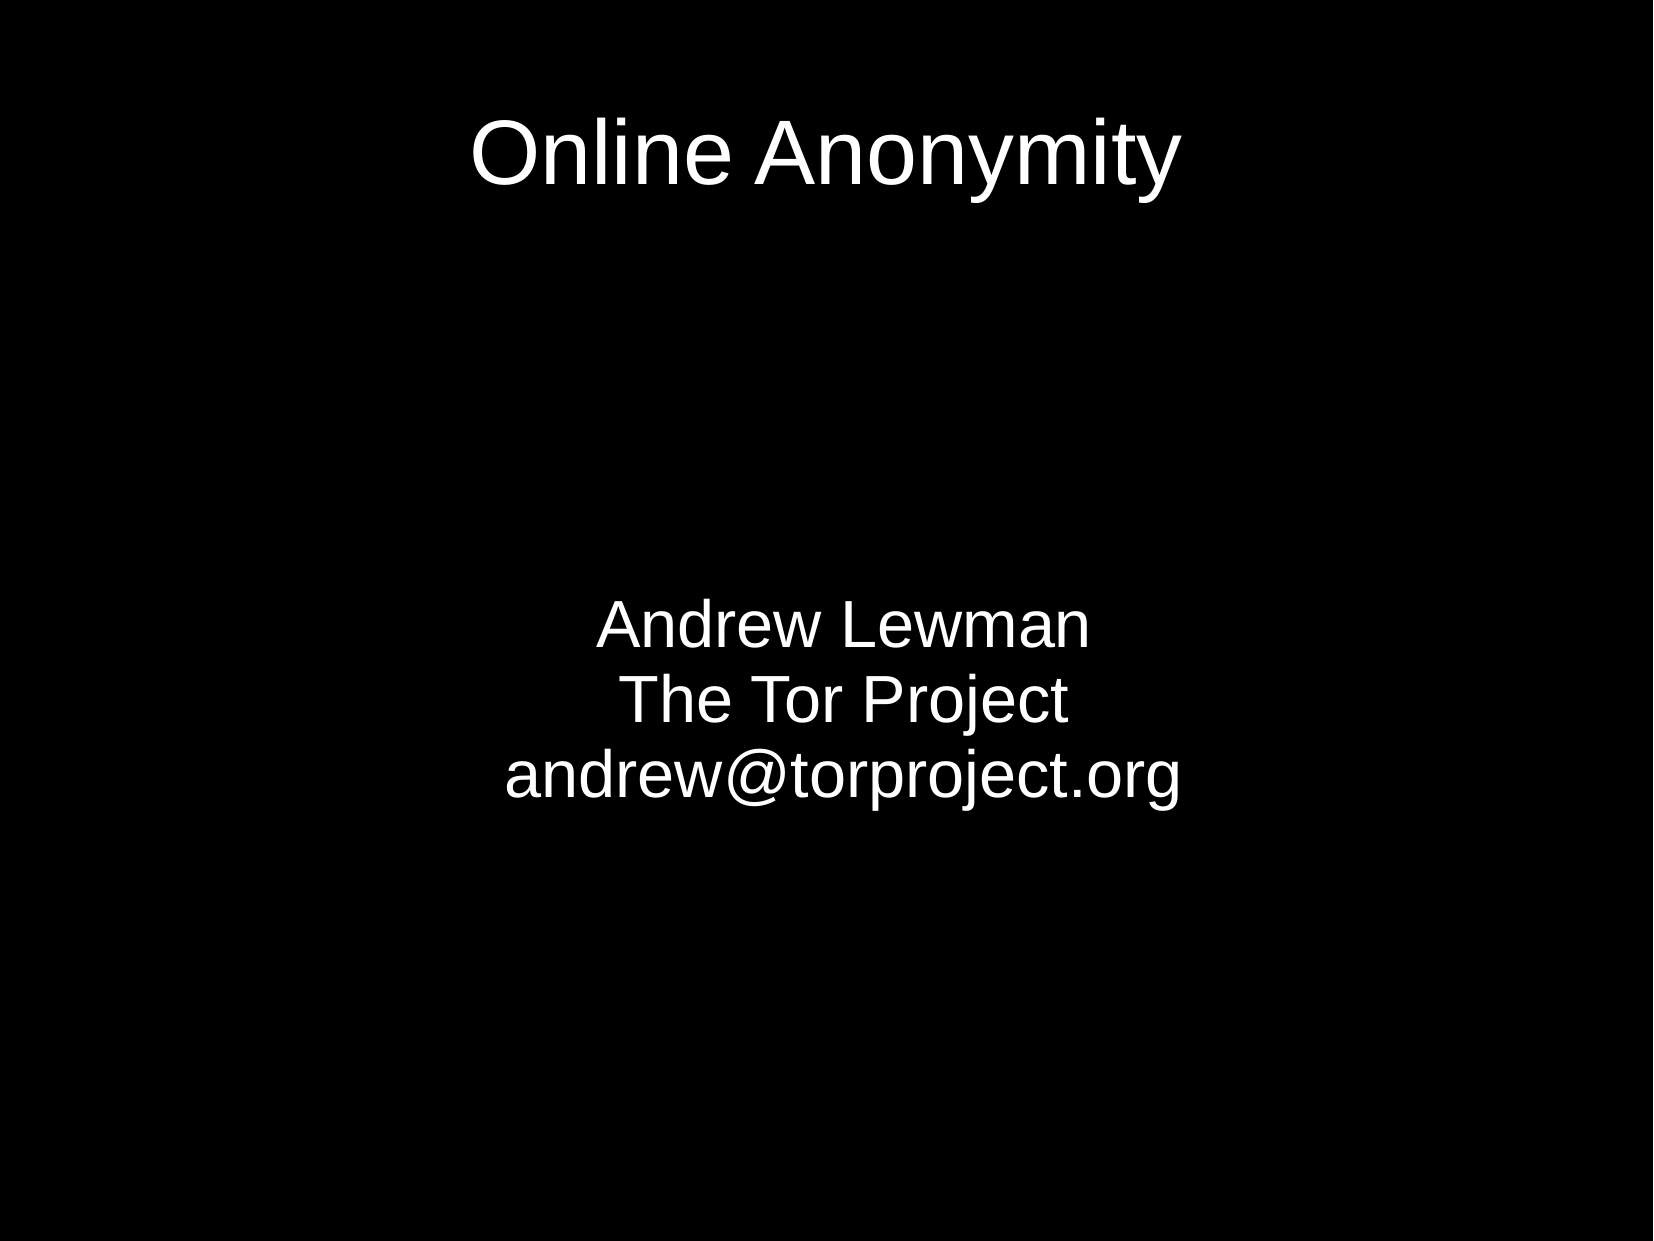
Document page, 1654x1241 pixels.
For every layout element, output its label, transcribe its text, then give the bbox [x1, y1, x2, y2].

subtitle Andrew Lewman The Tor Project andrew@torproject.org [82, 290, 1571, 1109]
title Online Anonymity [82, 49, 1571, 257]
